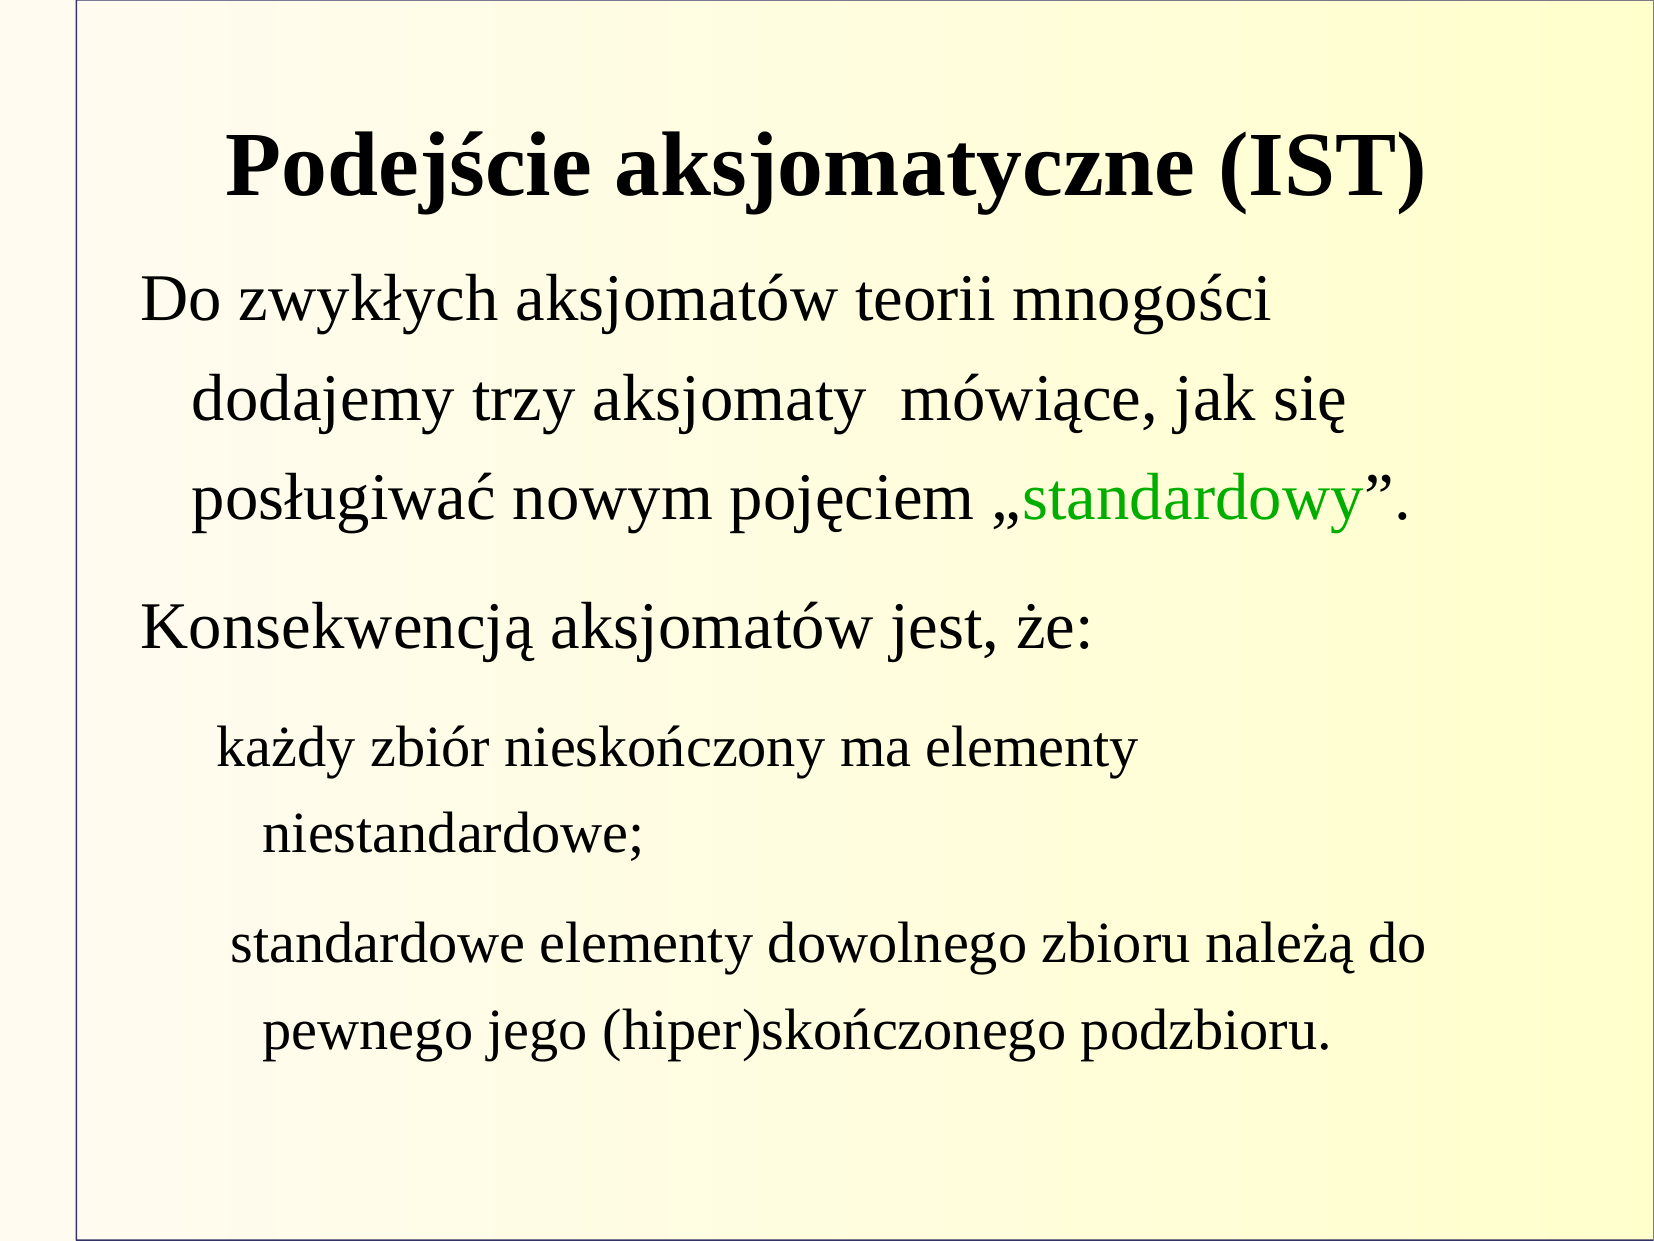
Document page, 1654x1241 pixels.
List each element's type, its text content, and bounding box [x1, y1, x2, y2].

picture [0, 0, 75, 1241]
list Do zwykłych aksjomatów teorii mnogości dodajemy trzy aksjomaty mówiące, jak się posługiwać nowym pojęciem „standardowy”. Konsekwencją aksjomatów jest, że: każdy zbiór nieskończony ma elementy niestandardowe; standardowe elementy dowolnego zbioru należą do pewnego jego (hiper)skończonego podzbioru. [123, 236, 1536, 1241]
title Podejście aksjomatyczne (IST) [121, 29, 1534, 266]
